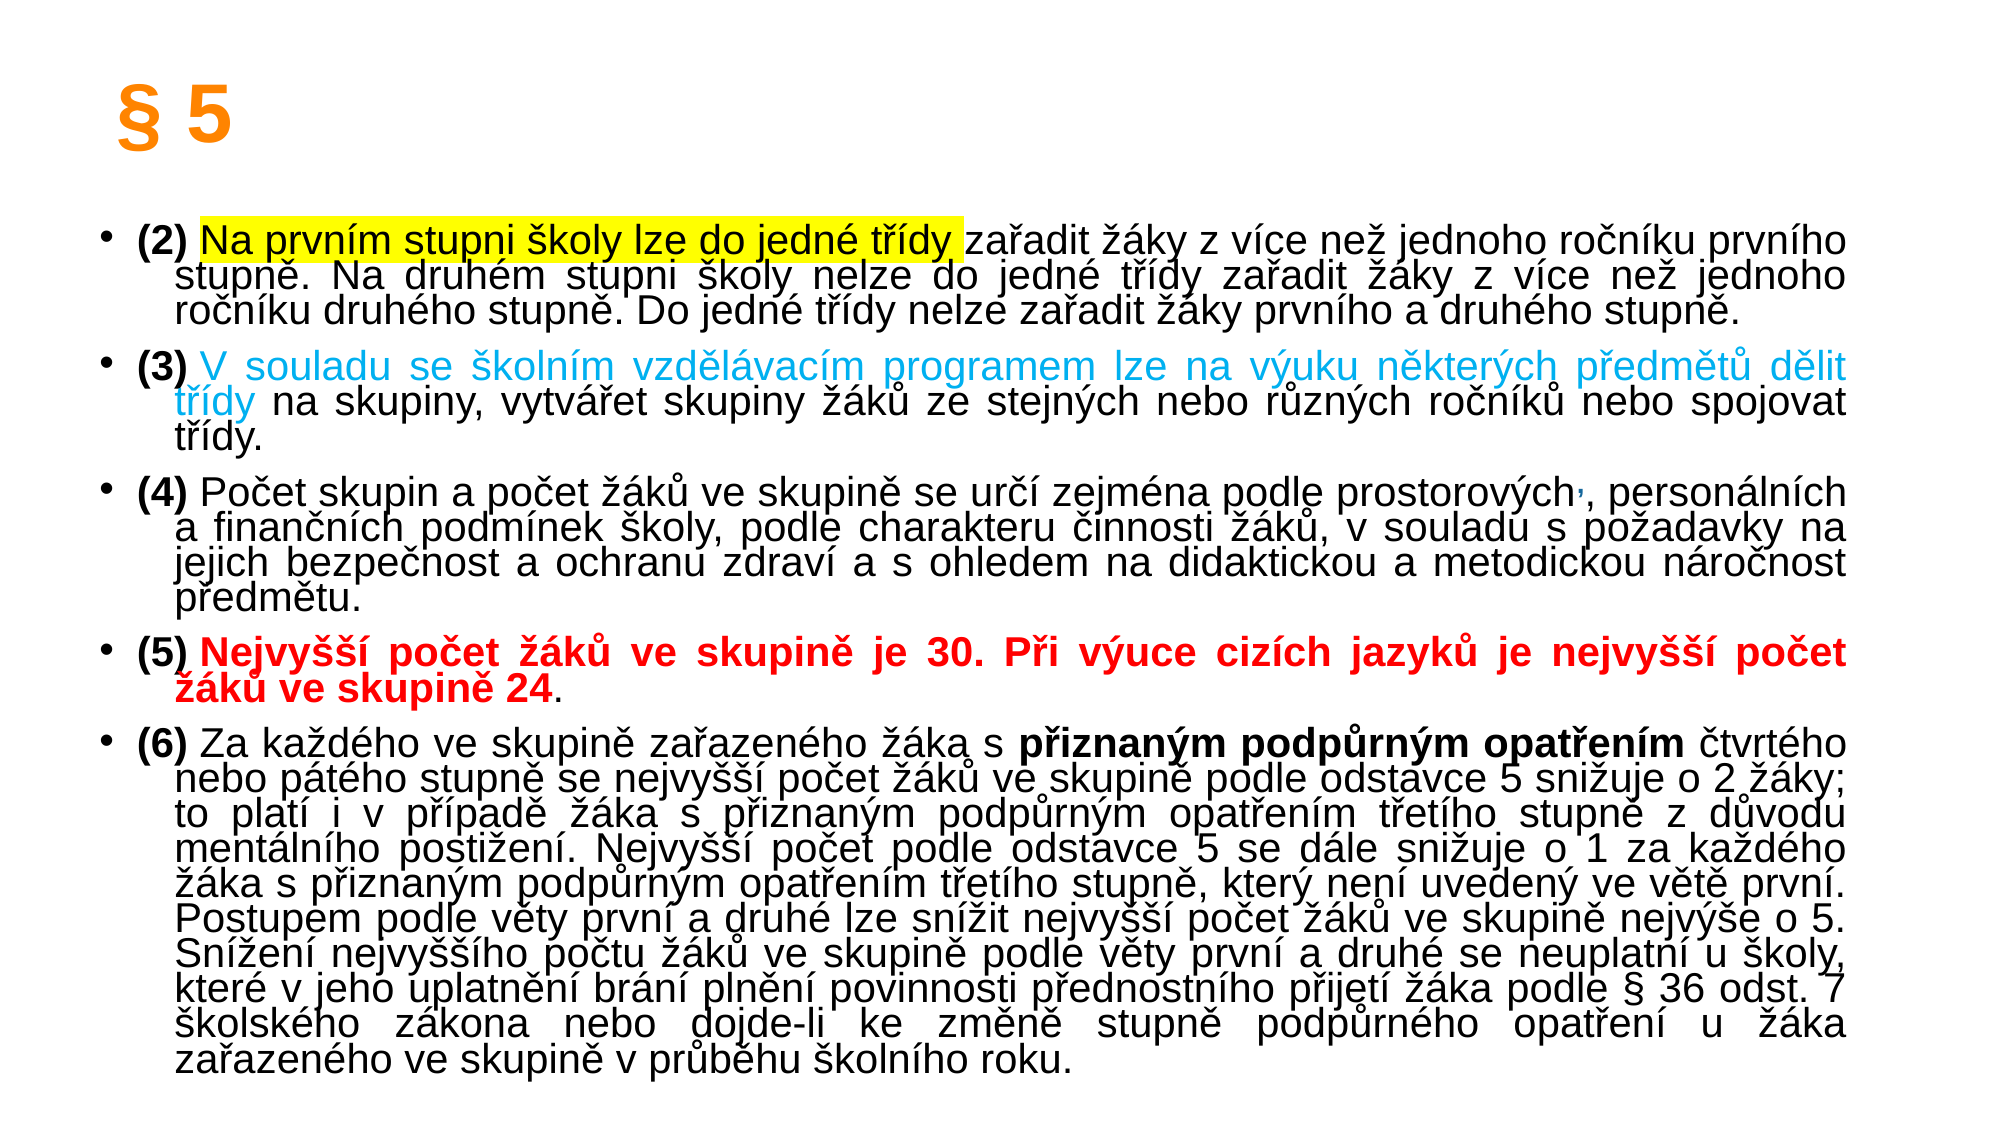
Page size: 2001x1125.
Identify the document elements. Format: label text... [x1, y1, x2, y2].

title § 5 [101, 59, 1863, 172]
list (2) Na prvním stupni školy lze do jedné třídy zařadit žáky z více než jednoho ročníku prvního stupně. Na druhém stupni školy nelze do jedné třídy zařadit žáky z více než jednoho ročníku druhého stupně. Do jedné třídy nelze zařadit žáky prvního a druhého stupně. (3) V souladu se školním vzdělávacím programem lze na výuku některých předmětů dělit třídy na skupiny, vytvářet skupiny žáků ze stejných nebo různých ročníků nebo spojovat třídy. (4) Počet skupin a počet žáků ve skupině se určí zejména podle prostorových,, personálních a finančních podmínek školy, podle charakteru činnosti žáků, v souladu s požadavky na jejich bezpečnost a ochranu zdraví a s ohledem na didaktickou a metodickou náročnost předmětu. (5) Nejvyšší počet žáků ve skupině je 30. Při výuce cizích jazyků je nejvyšší počet žáků ve skupině 24. (6) Za každého ve skupině zařazeného žáka s přiznaným podpůrným opatřením čtvrtého nebo pátého stupně se nejvyšší počet žáků ve skupině podle odstavce 5 snižuje o 2 žáky; to platí i v případě žáka s přiznaným podpůrným opatřením třetího stupně z důvodu mentálního postižení. Nejvyšší počet podle odstavce 5 se dále snižuje o 1 za každého žáka s přiznaným podpůrným opatřením třetího stupně, který není uvedený ve větě první. Postupem podle věty první a druhé lze snížit nejvyšší počet žáků ve skupině nejvýše o 5. Snížení nejvyššího počtu žáků ve skupině podle věty první a druhé se neuplatní u školy, které v jeho uplatnění brání plnění povinnosti přednostního přijetí žáka podle § 36 odst. 7 školského zákona nebo dojde-li ke změně stupně podpůrného opatření u žáka zařazeného ve skupině v průběhu školního roku. [84, 218, 1863, 1090]
